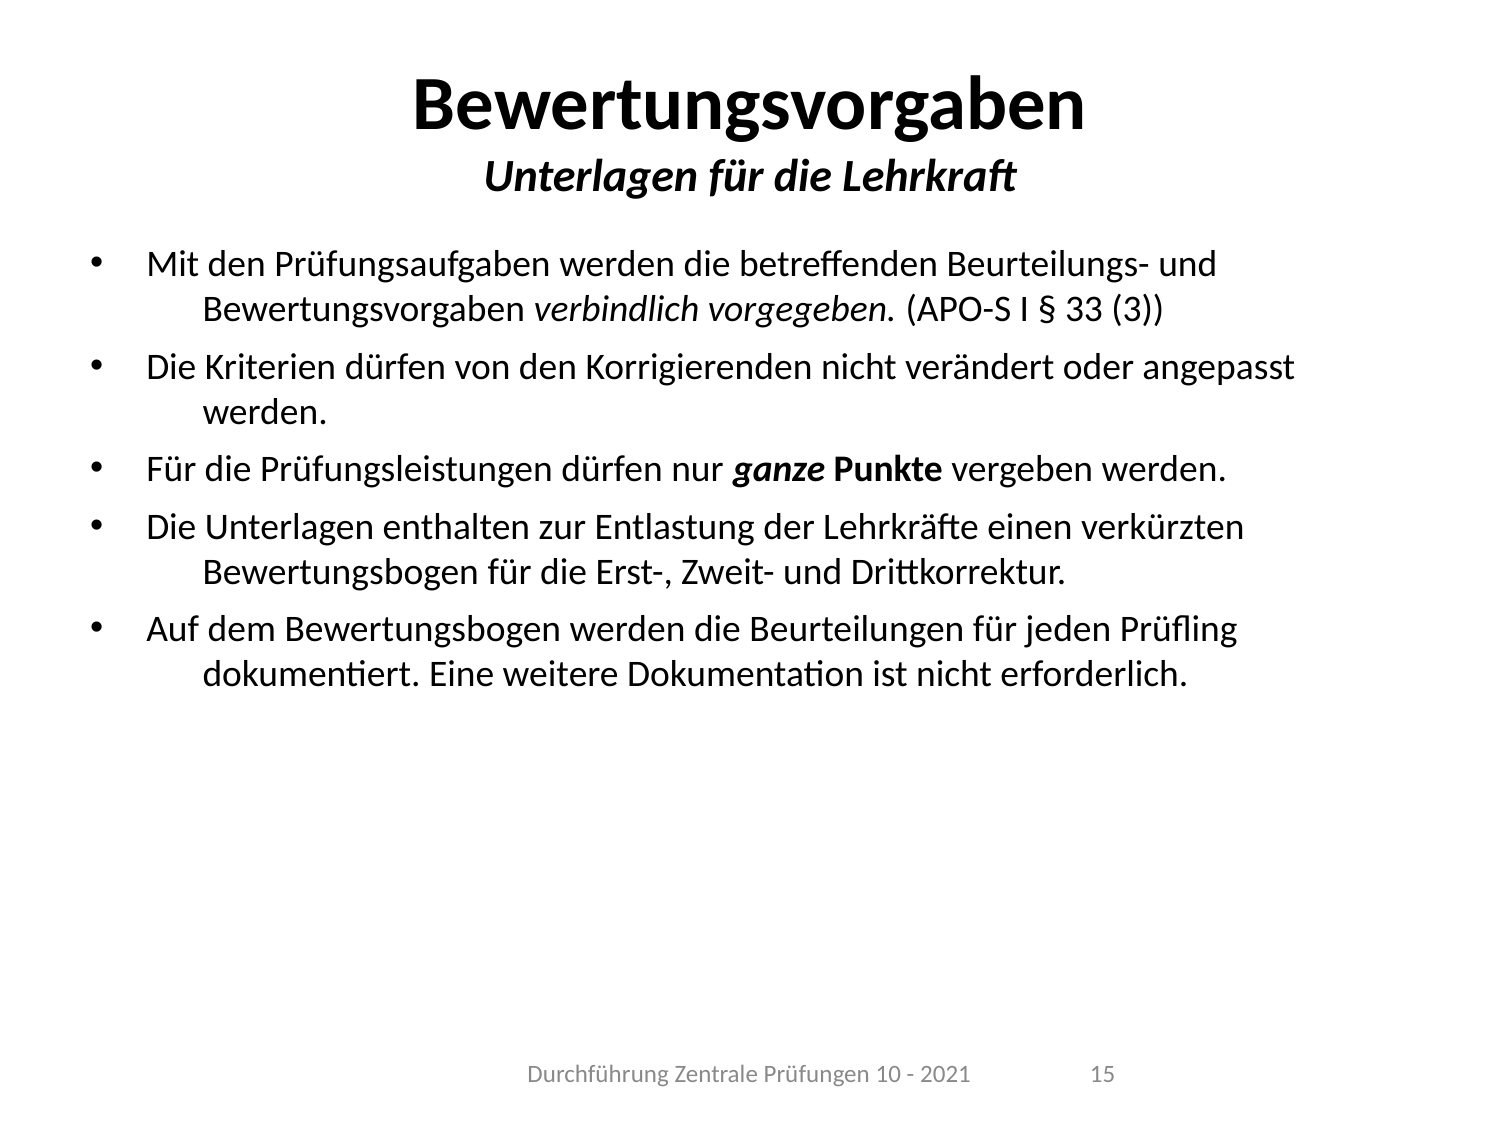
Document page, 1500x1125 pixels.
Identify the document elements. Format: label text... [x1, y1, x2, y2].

text_box Durchführung Zentrale Prüfungen 10 - 2021 [512, 1042, 988, 1103]
title Bewertungsvorgaben Unterlagen für die Lehrkraft [75, 45, 1426, 209]
text_box 15 [1074, 1042, 1426, 1103]
list Mit den Prüfungsaufgaben werden die betreffenden Beurteilungs- und Bewertungsvorgaben verbindlich vorgegeben. (APO-S I § 33 (3)) Die Kriterien dürfen von den Korrigierenden nicht verändert oder angepasst werden. Für die Prüfungsleistungen dürfen nur ganze Punkte vergeben werden. Die Unterlagen enthalten zur Entlastung der Lehrkräfte einen verkürzten Bewertungsbogen für die Erst-, Zweit- und Drittkorrektur. Auf dem Bewertungsbogen werden die Beurteilungen für jeden Prüfling dokumentiert. Eine weitere Dokumentation ist nicht erforderlich. [75, 231, 1426, 1005]
